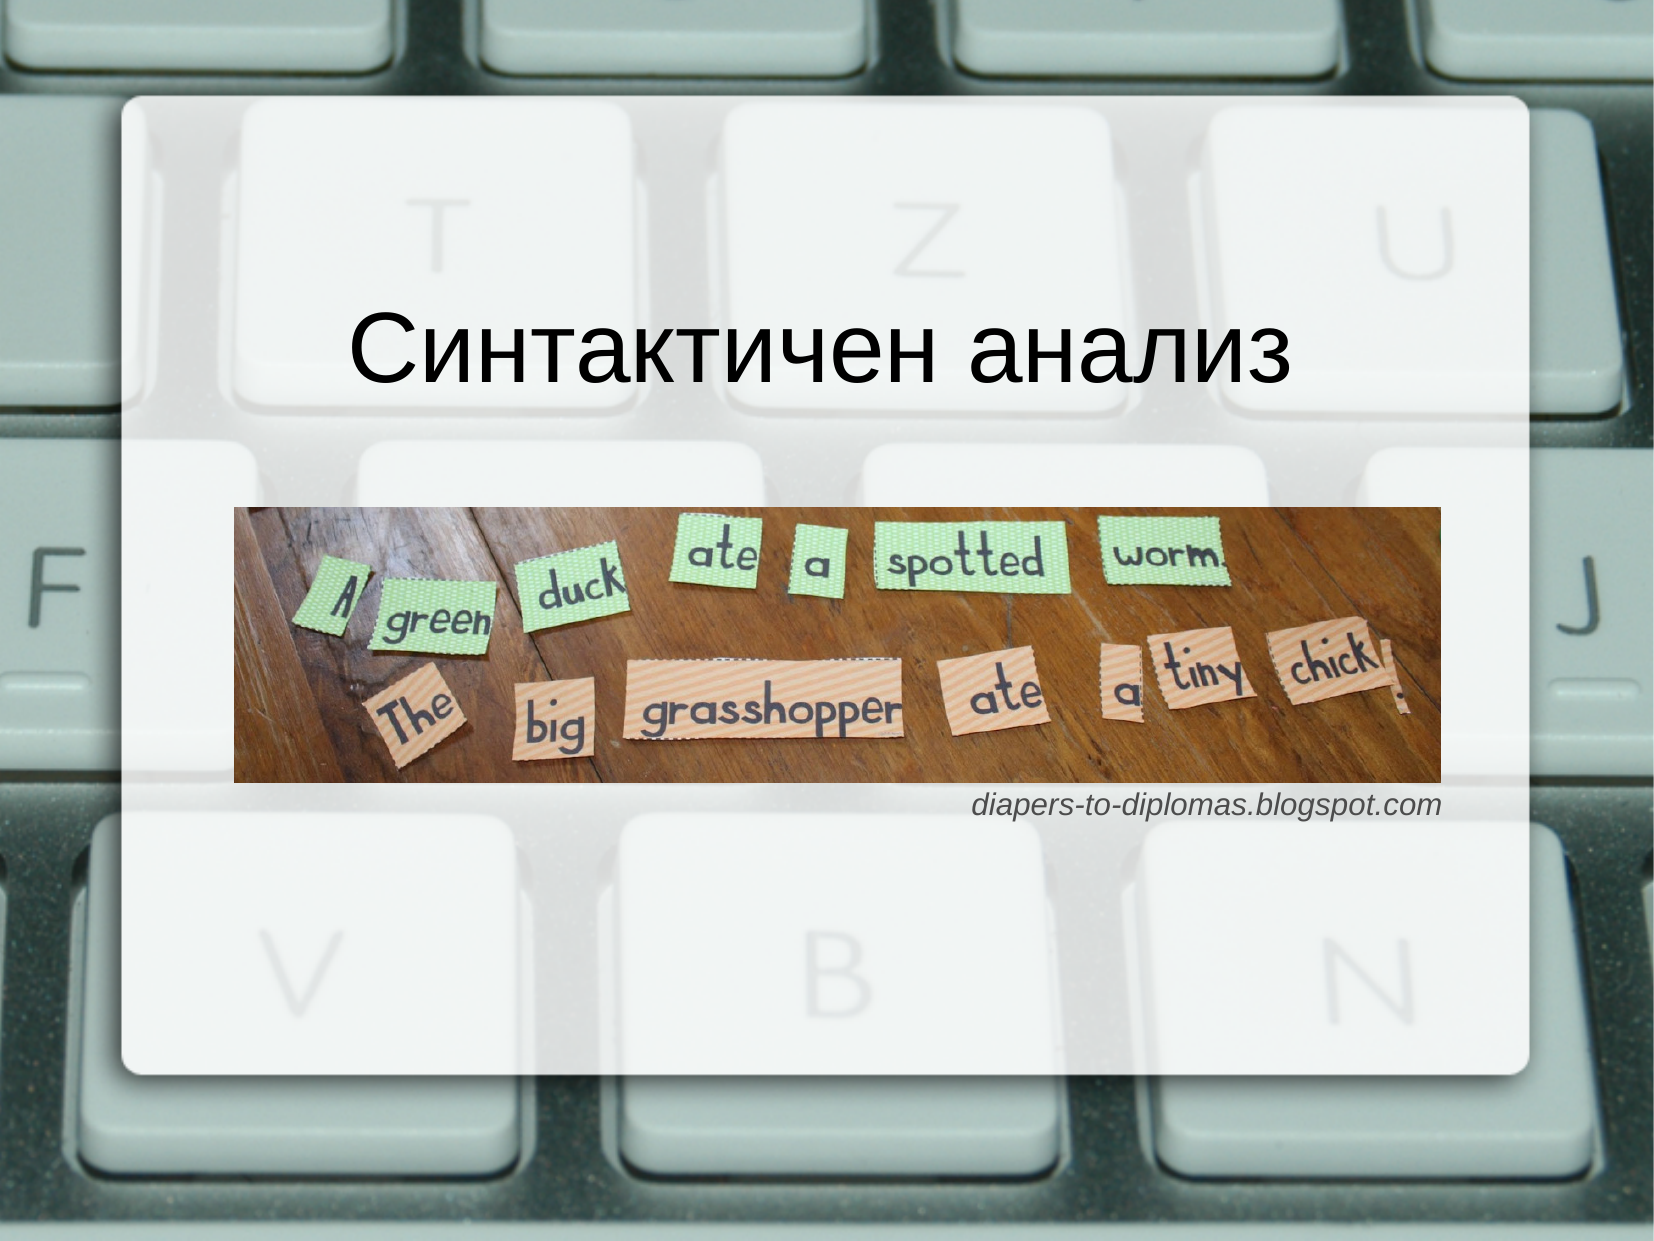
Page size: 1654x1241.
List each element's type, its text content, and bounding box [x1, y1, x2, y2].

picture [0, 0, 1654, 1241]
text_box diapers-to-diplomas.blogspot.com [956, 779, 1653, 837]
subtitle Синтактичен анализ [135, 117, 1506, 579]
